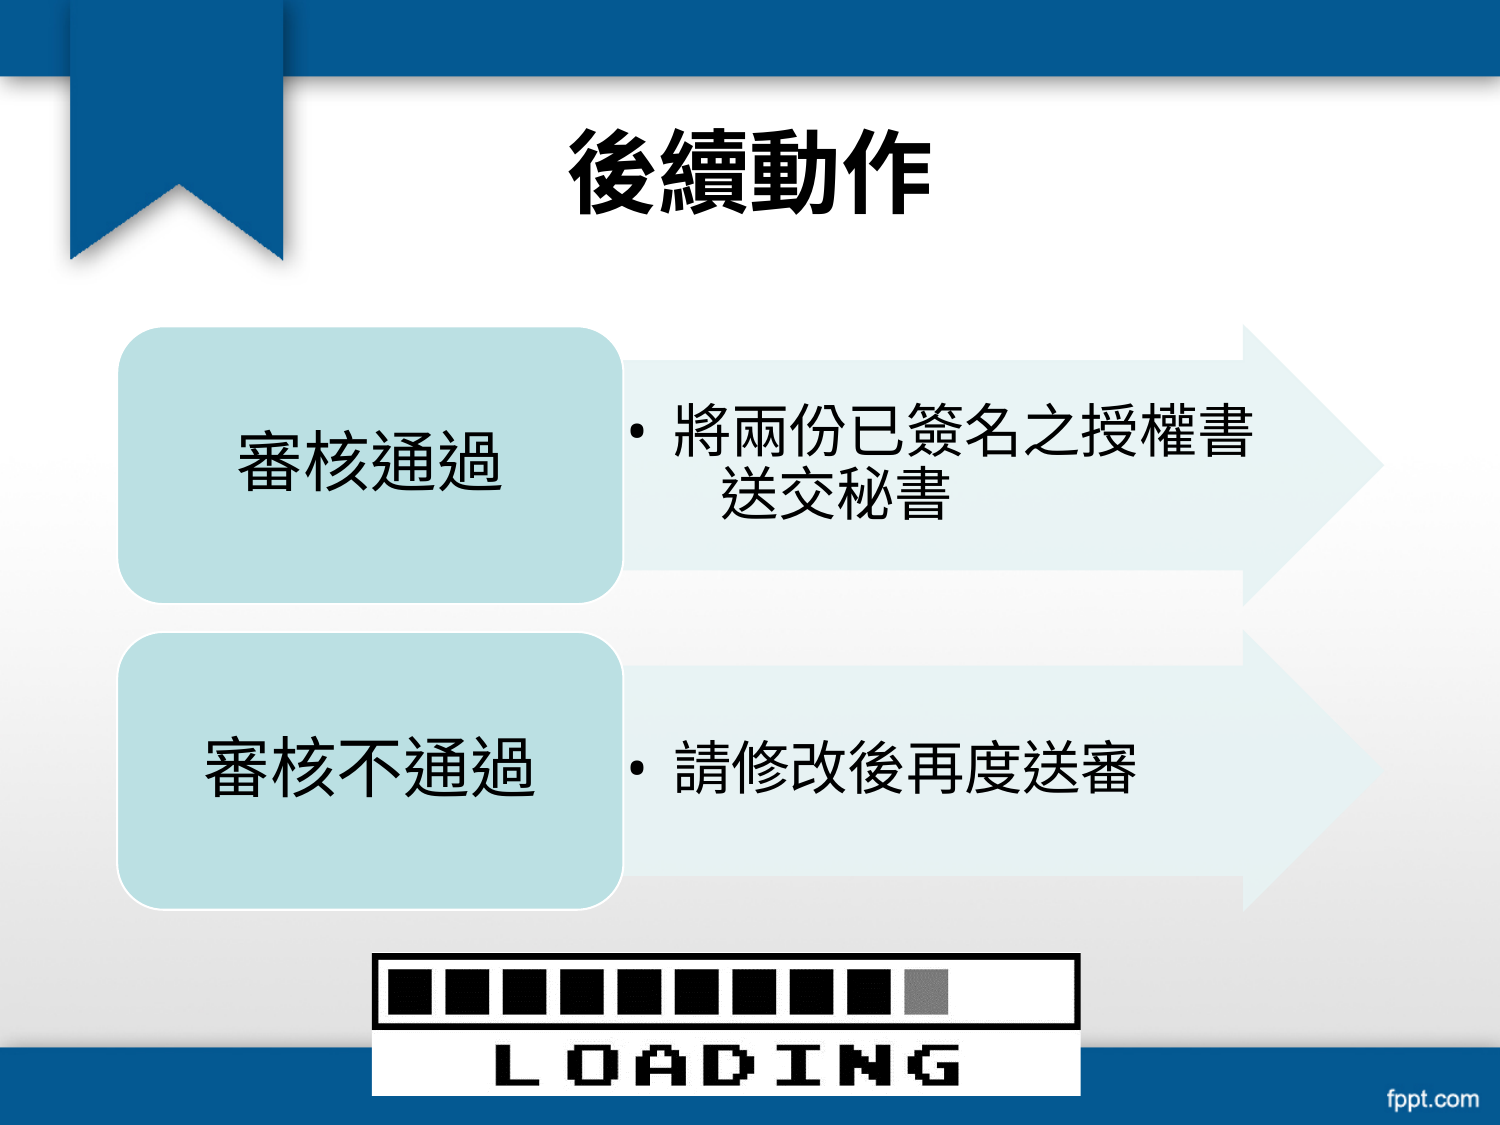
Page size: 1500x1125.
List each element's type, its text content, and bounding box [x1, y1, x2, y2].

title 後續動作 [75, 45, 1426, 233]
text_box 請修改後再度送審 [623, 631, 1383, 910]
text_box 審核通過 [117, 326, 624, 605]
picture [371, 952, 1081, 1096]
text_box 將兩份已簽名之授權書送交秘書 [623, 326, 1383, 605]
text_box 審核不通過 [117, 631, 624, 910]
